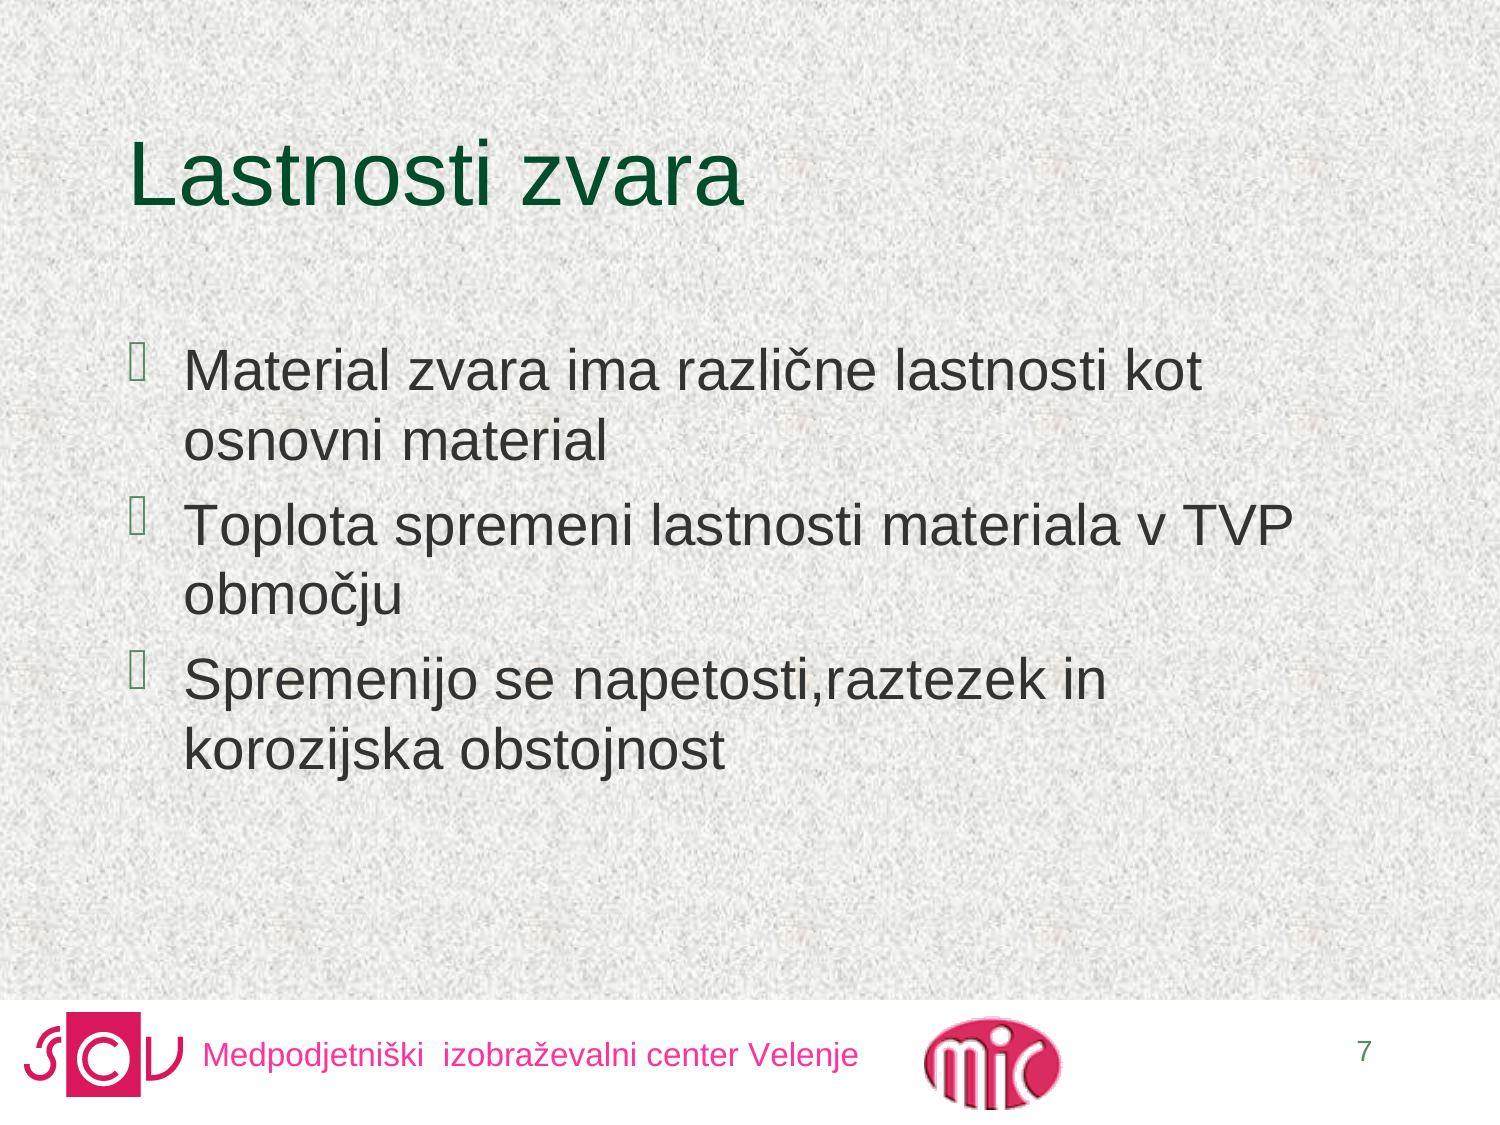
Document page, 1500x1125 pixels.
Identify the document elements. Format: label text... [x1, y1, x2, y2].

title Lastnosti zvara [112, 74, 1388, 263]
picture [924, 1012, 1063, 1110]
text_box <number> [1074, 1025, 1388, 1101]
list Material zvara ima različne lastnosti kot osnovni material Toplota spremeni lastnosti materiala v TVP območju Spremenijo se napetosti,raztezek in korozijska obstojnost [112, 324, 1388, 1001]
picture [0, 0, 1500, 999]
picture [24, 1012, 183, 1097]
